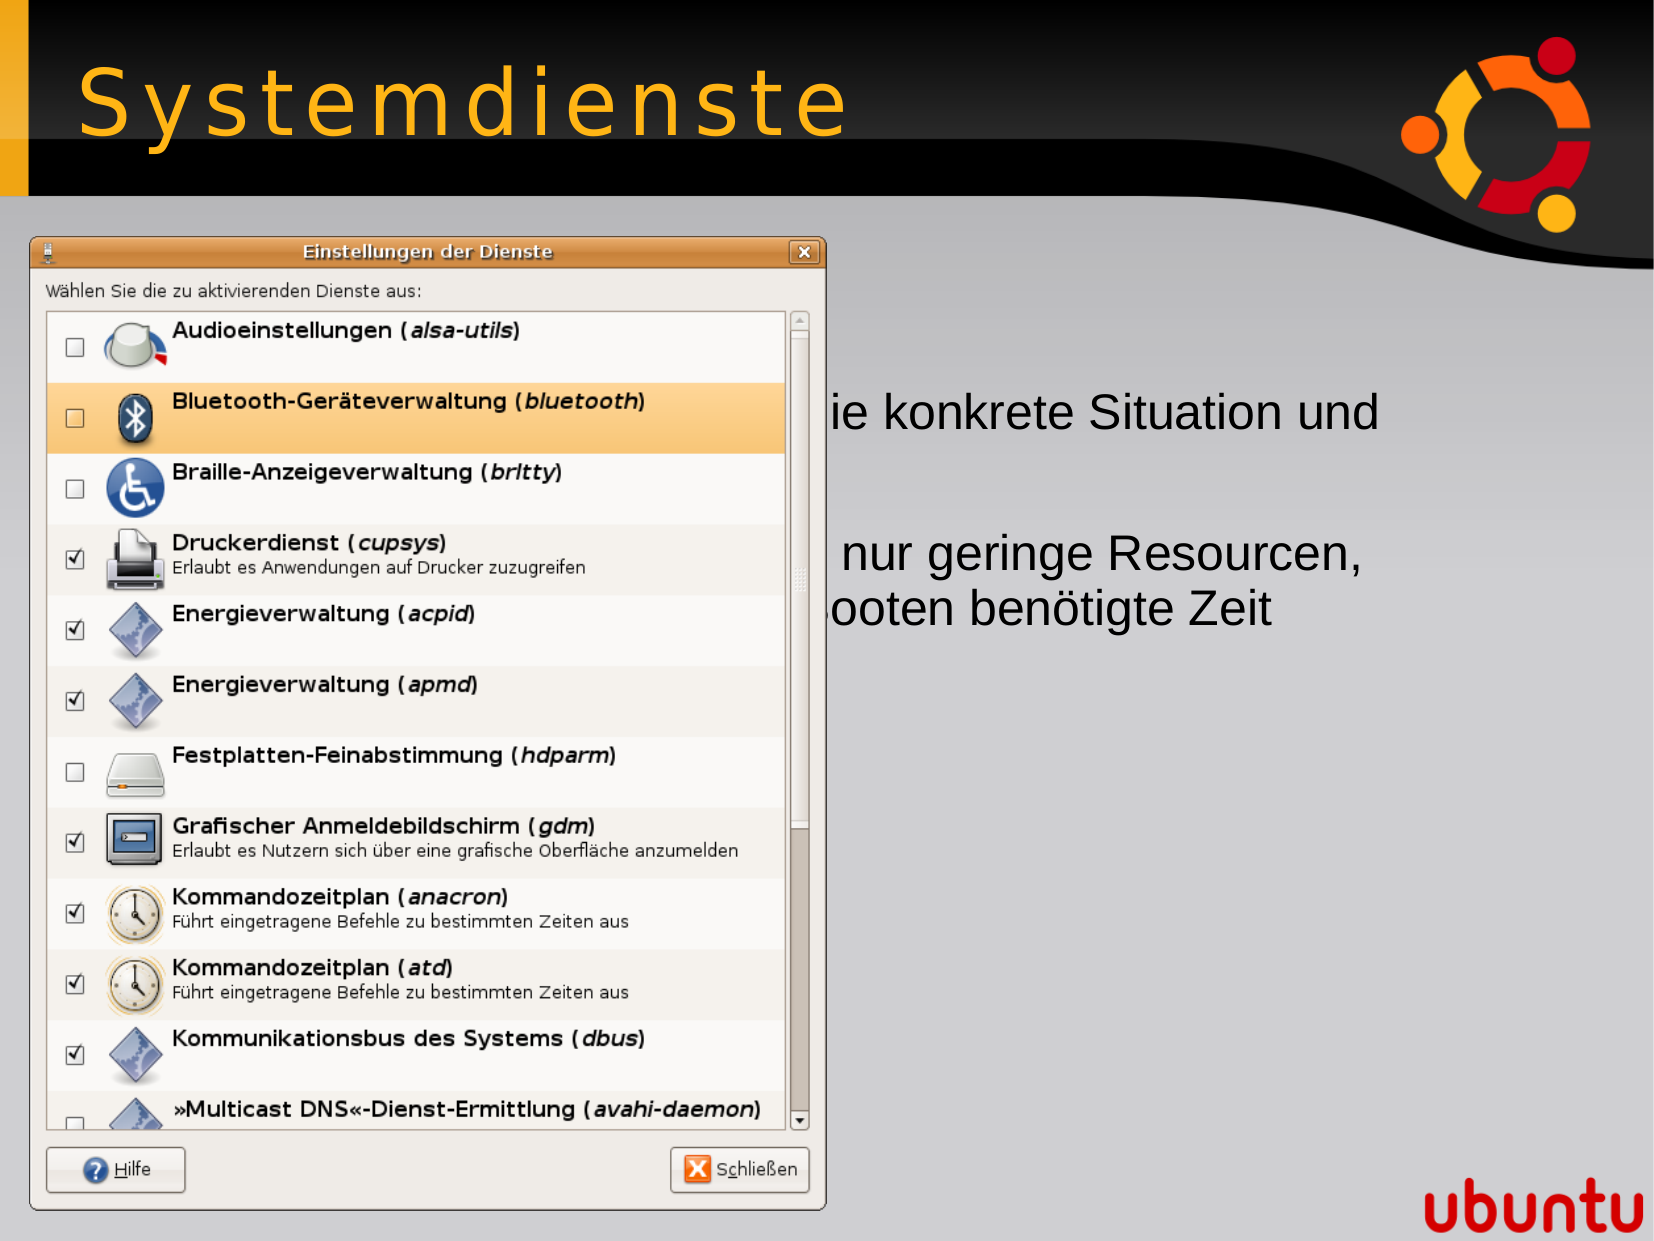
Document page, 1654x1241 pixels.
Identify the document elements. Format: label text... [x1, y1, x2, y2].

list Überprüfen, welche Dienste für die konkrete Situation und Hardware erforderlich sind unnötige Dienste brauchen i.d.R. nur geringe Resourcen, beeinflussen jedoch die zum Booten benötigte Zeit [845, 383, 1572, 1109]
picture [0, 0, 1654, 1241]
title Systemdienste [76, 0, 1300, 207]
